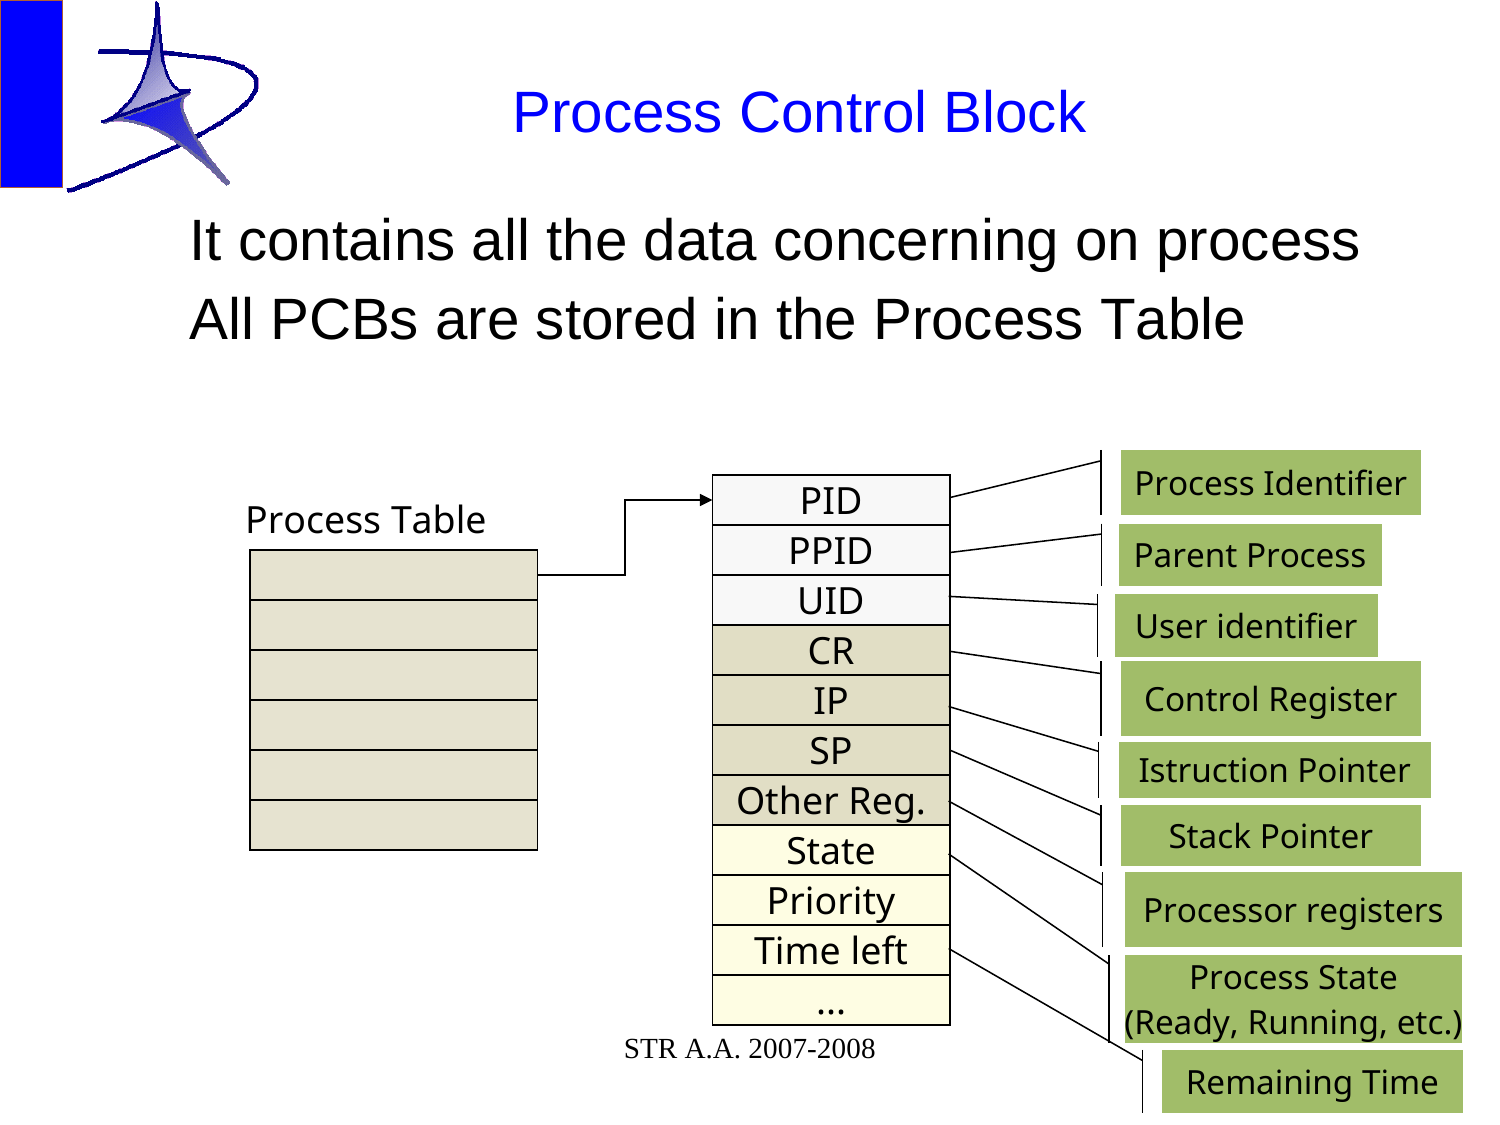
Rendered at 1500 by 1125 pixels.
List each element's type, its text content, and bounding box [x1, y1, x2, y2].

title Process Control Block [174, 61, 1425, 164]
text_box IP [712, 674, 950, 725]
text_box UID [712, 575, 950, 624]
text_box State [712, 824, 950, 875]
text_box Other Reg. [712, 774, 950, 824]
list It contains all the data concerning on process All PCBs are stored in the Process Table [174, 199, 1425, 451]
text_box ... [712, 974, 950, 1025]
text_box Control Register [1121, 661, 1421, 736]
text_box PPID [712, 524, 950, 575]
text_box PID [712, 474, 950, 524]
picture [62, 0, 263, 197]
text_box Stack Pointer [1121, 805, 1421, 866]
text_box Processor registers [1125, 872, 1462, 947]
text_box CR [712, 624, 950, 674]
text_box Process Table [230, 485, 502, 553]
text_box [249, 549, 538, 850]
text_box Process Identifier [1121, 451, 1421, 515]
text_box Time left [712, 924, 950, 974]
text_box Priority [712, 875, 950, 924]
text_box Parent Process [1119, 524, 1382, 586]
text_box SP [712, 725, 950, 774]
text_box Process State (Ready, Running, etc.) [1125, 955, 1462, 1043]
text_box Remaining Time [1162, 1050, 1463, 1113]
text_box User identifier [1115, 594, 1378, 657]
text_box Istruction Pointer [1119, 742, 1431, 798]
